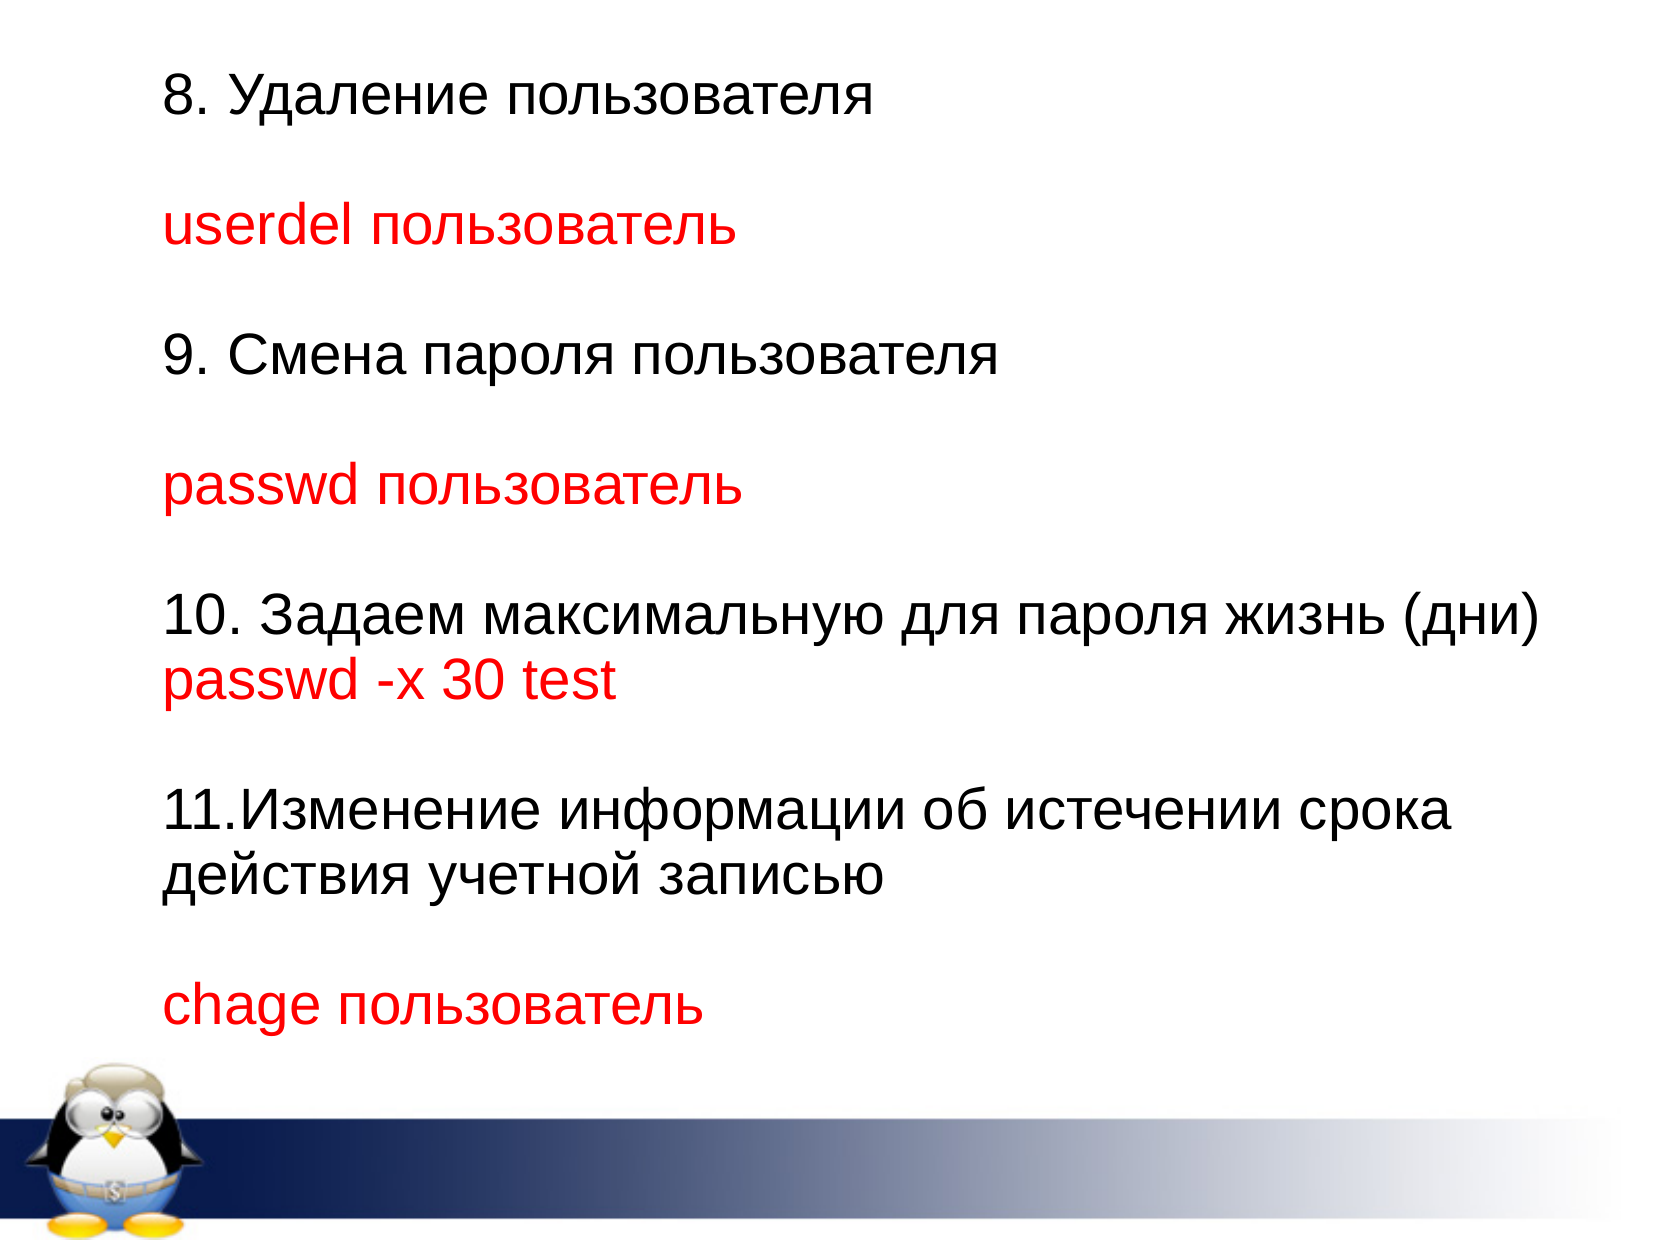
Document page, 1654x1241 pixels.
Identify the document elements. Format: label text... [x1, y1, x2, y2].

text_box 8. Удаление пользователя userdel пользователь 9. Смена пароля пользователя passwd пользователь 10. Задаем максимальную для пароля жизнь (дни) passwd -x 30 test 11.Изменение информации об истечении срока действия учетной записью chage пользователь [147, 54, 1557, 1171]
picture [0, 1057, 1654, 1241]
